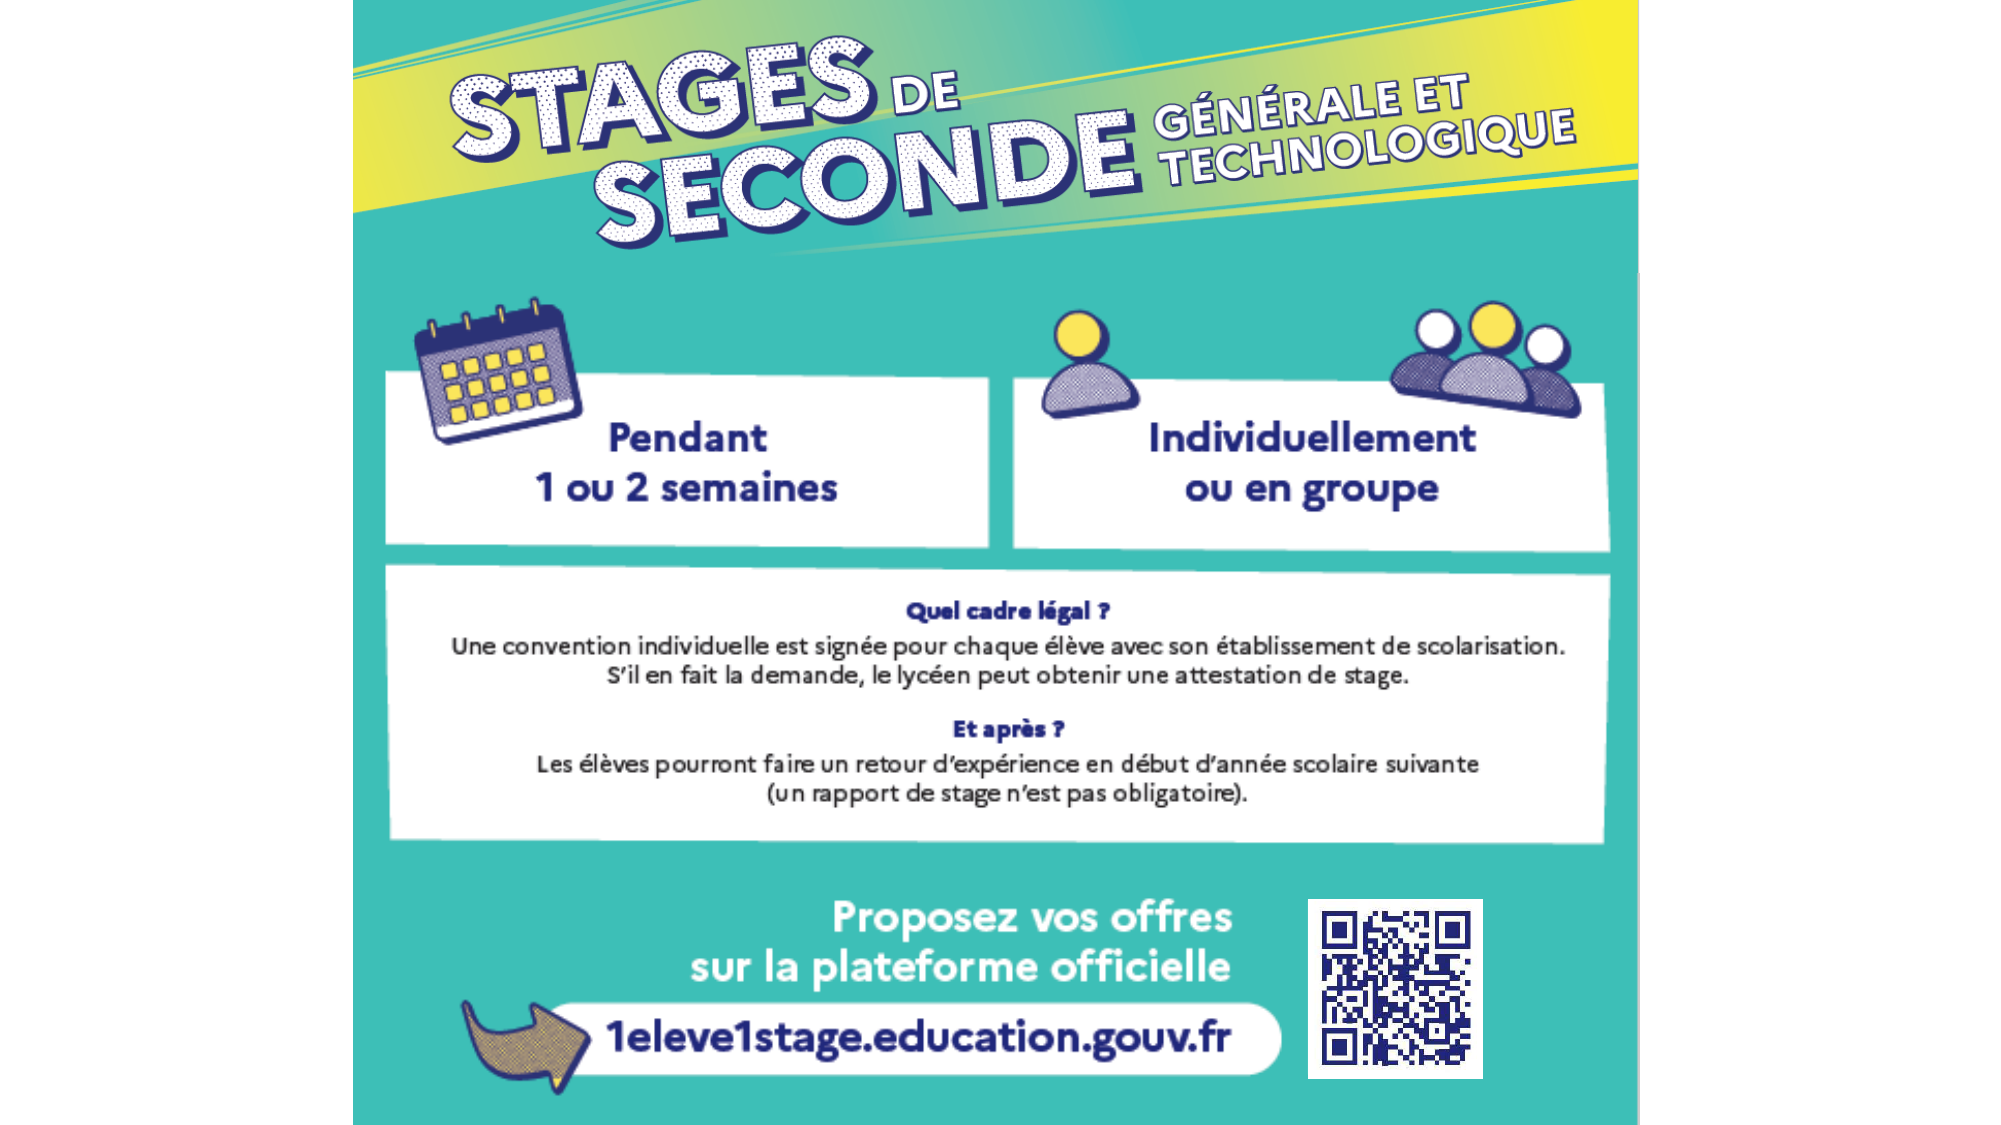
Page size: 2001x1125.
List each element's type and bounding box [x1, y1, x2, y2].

picture [353, 0, 1640, 1125]
